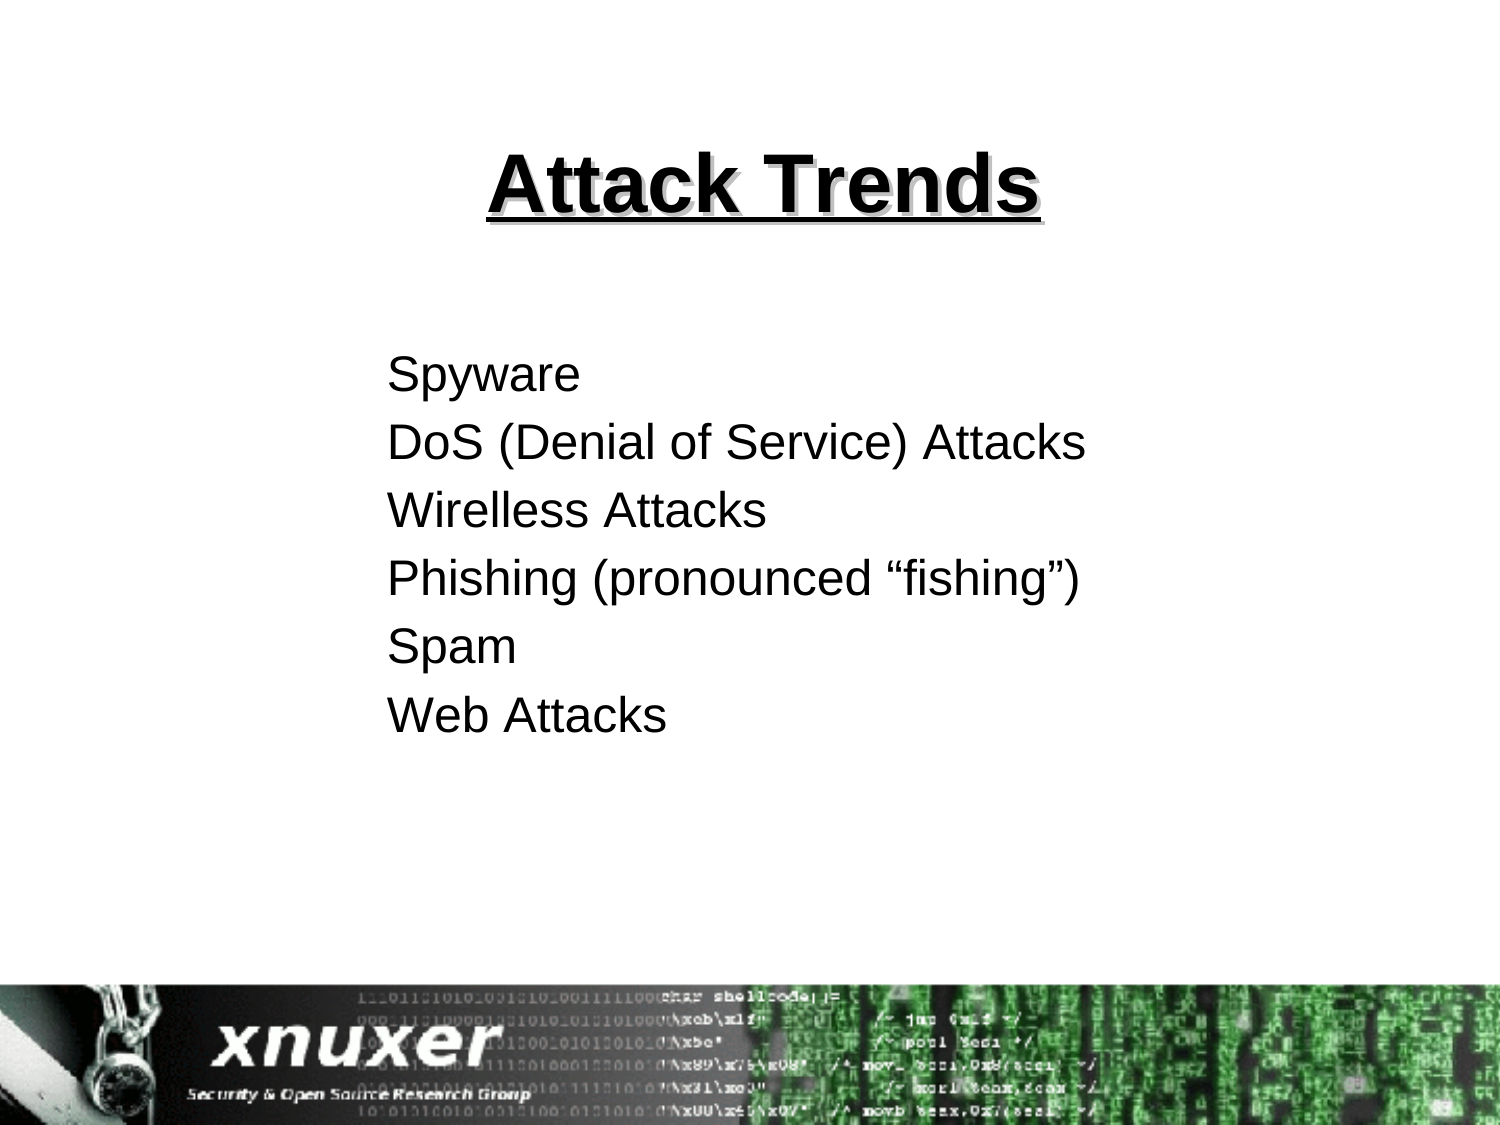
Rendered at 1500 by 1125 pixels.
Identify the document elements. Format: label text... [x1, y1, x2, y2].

picture [0, 0, 1500, 1125]
title Attack Trends [88, 90, 1439, 278]
list Spyware DoS (Denial of Service) Attacks Wirelless Attacks Phishing (pronounced “fishing”) Spam Web Attacks [372, 338, 1241, 823]
